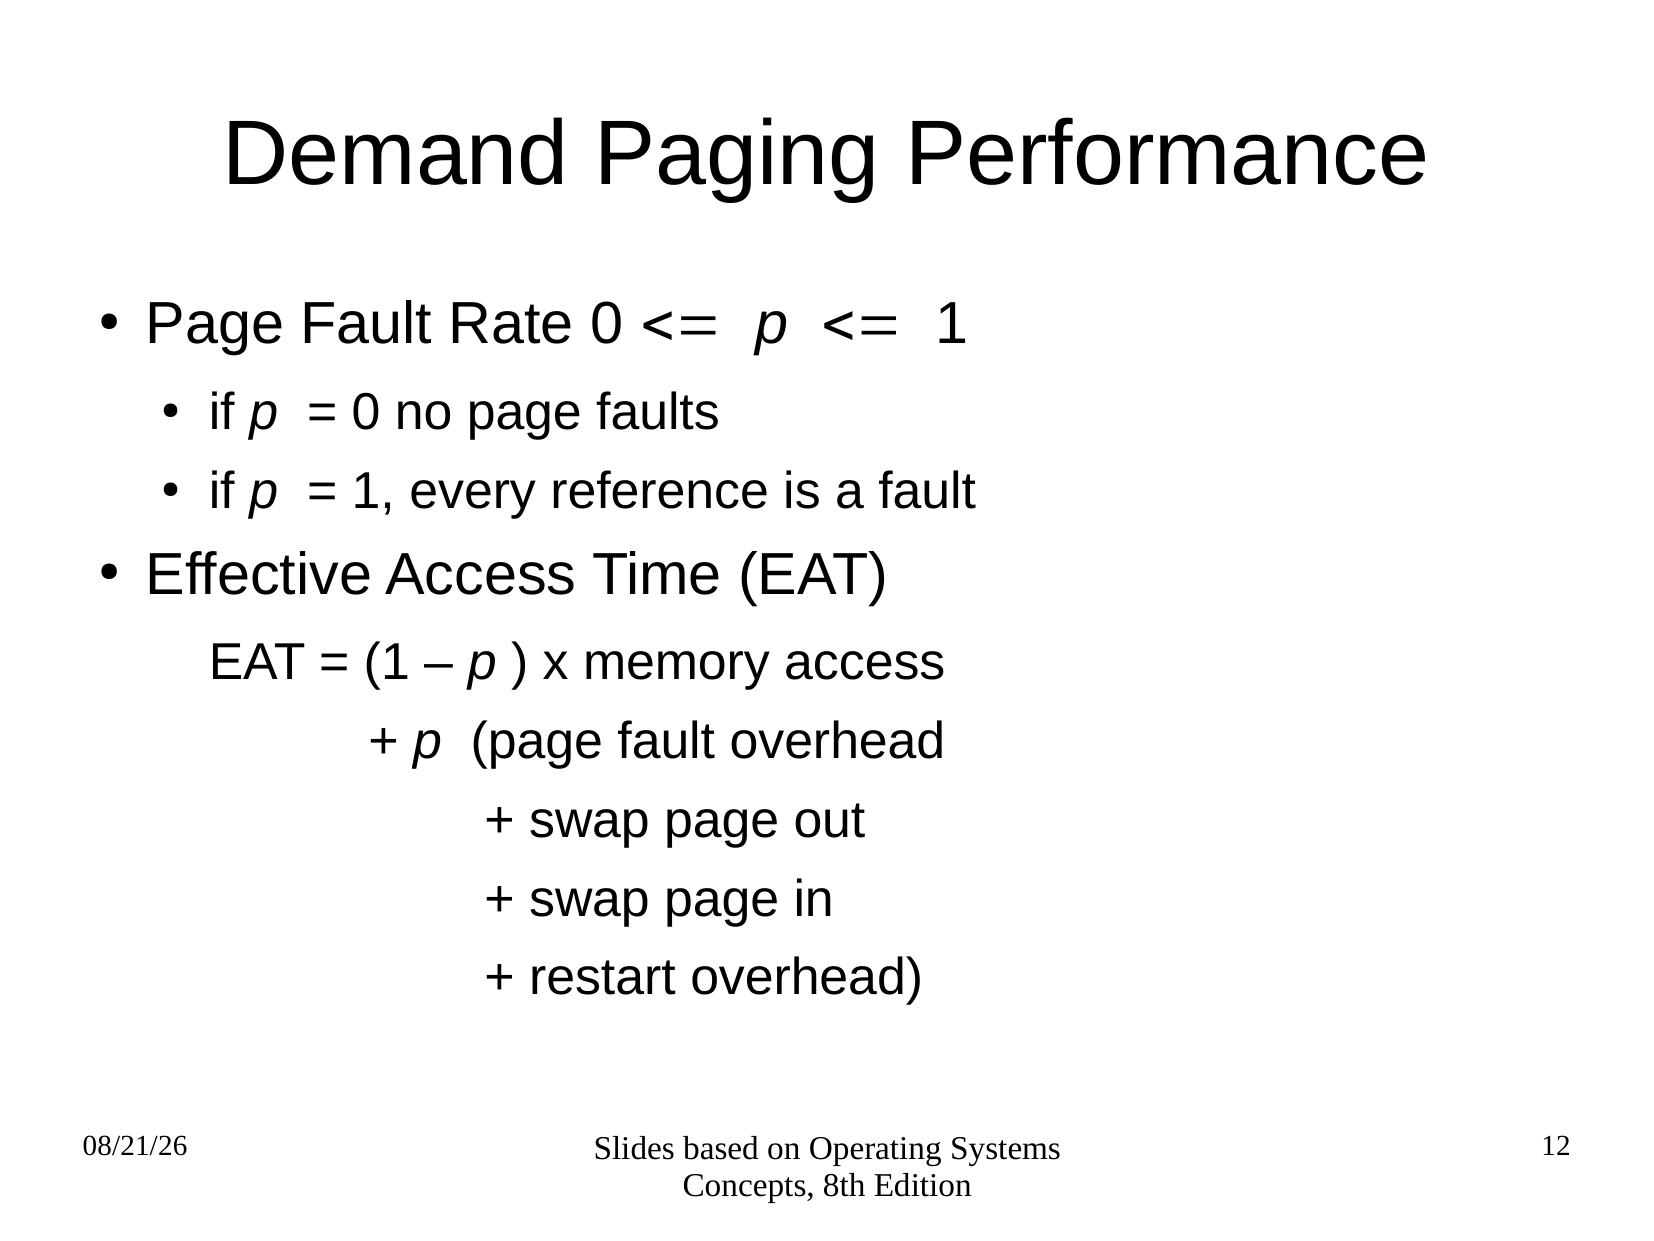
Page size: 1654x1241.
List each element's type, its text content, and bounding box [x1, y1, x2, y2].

title Demand Paging Performance [82, 49, 1571, 257]
list Page Fault Rate 0 <= p <= 1 if p = 0 no page faults if p = 1, every reference is a fault Effective Access Time (EAT) EAT = (1 – p ) x memory access + p (page fault overhead + swap page out + swap page in + restart overhead) [82, 290, 1571, 1010]
